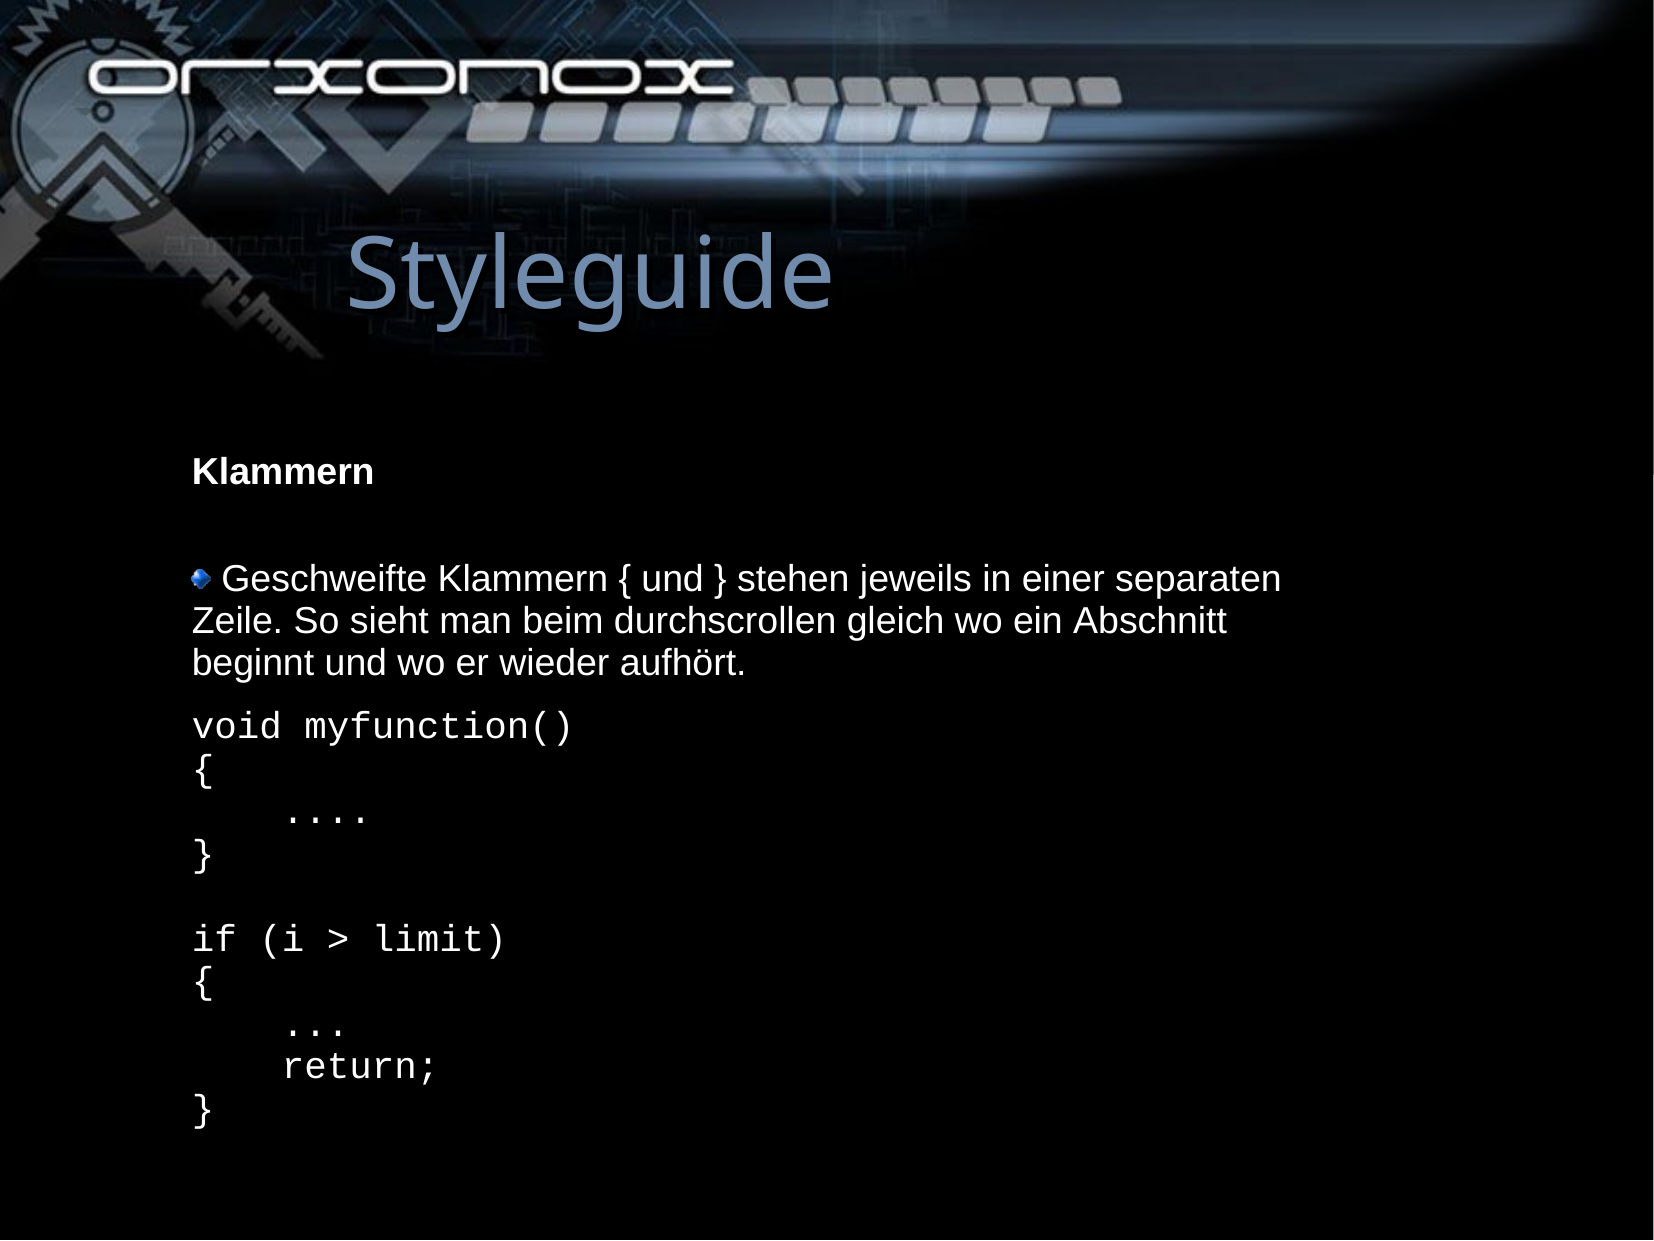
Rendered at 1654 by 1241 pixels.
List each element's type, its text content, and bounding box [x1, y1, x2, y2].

text_box Klammern Geschweifte Klammern { und } stehen jeweils in einer separaten Zeile. So sieht man beim durchscrollen gleich wo ein Abschnitt beginnt und wo er wieder aufhört. void myfunction() { .... } if (i > limit) { ... return; } [177, 442, 1329, 1115]
text_box Styleguide [330, 194, 1306, 344]
picture [0, 0, 1654, 475]
